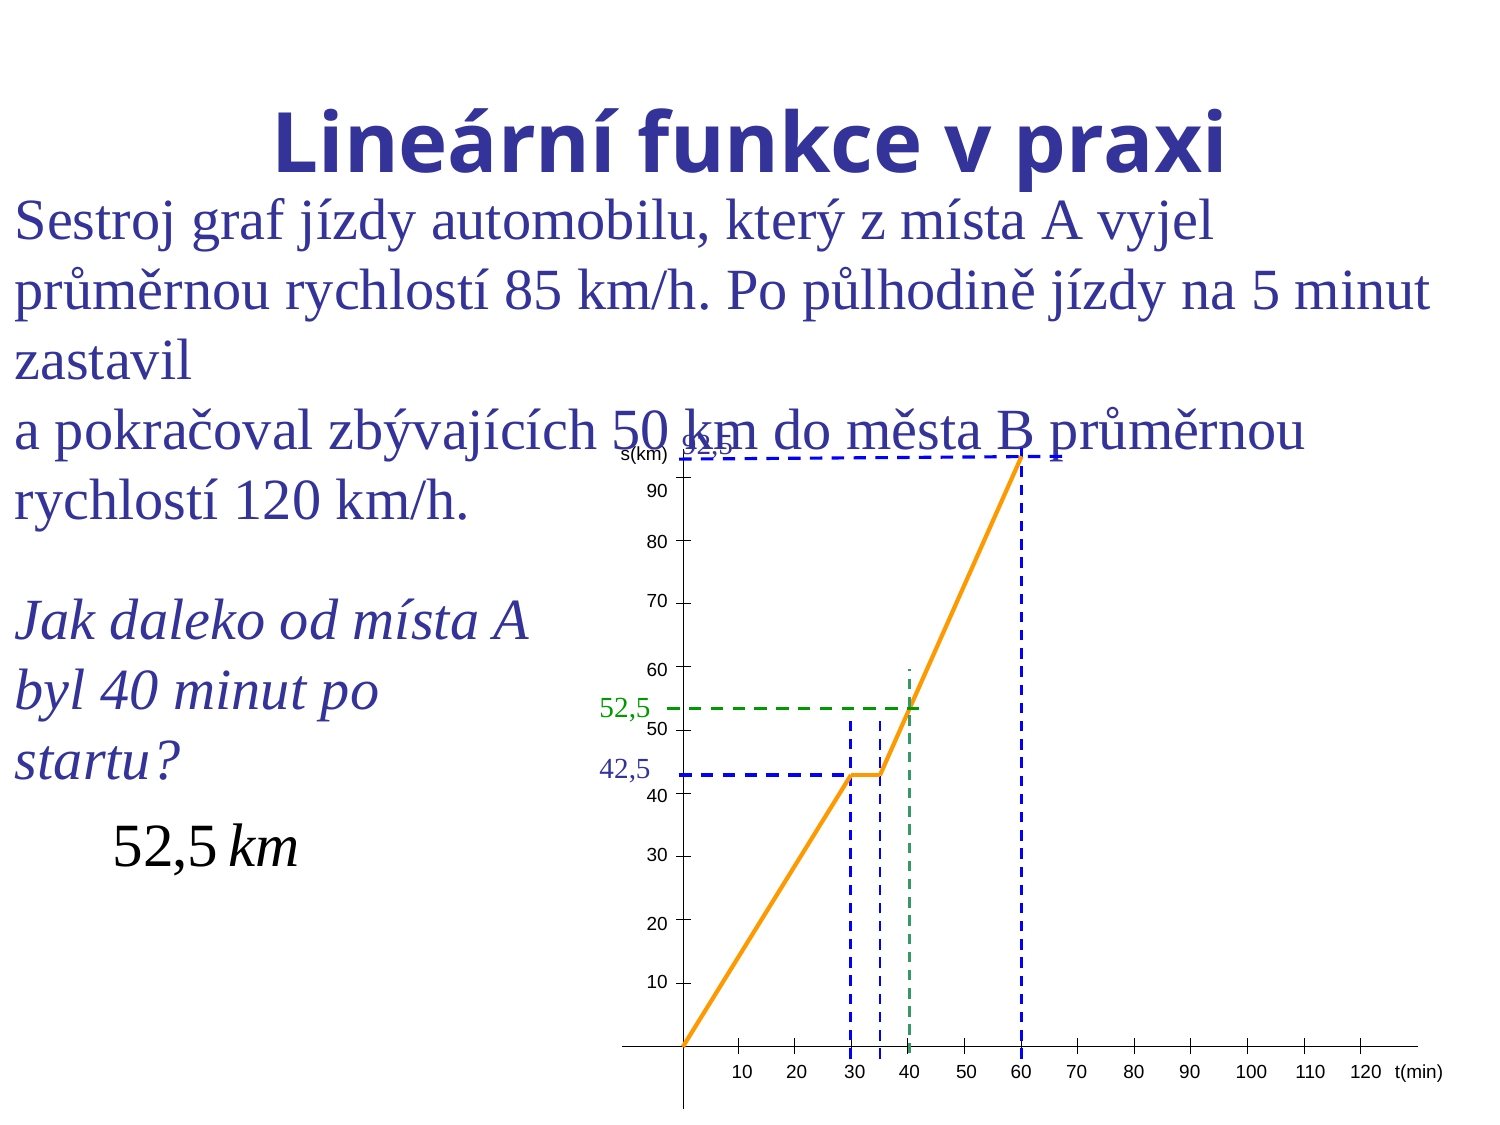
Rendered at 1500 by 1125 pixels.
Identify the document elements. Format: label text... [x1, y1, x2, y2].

text_box Sestroj graf jízdy automobilu, který z místa A vyjel průměrnou rychlostí 85 km/h. Po půlhodině jízdy na 5 minut zastavil a pokračoval zbývajících 50 km do města B průměrnou rychlostí 120 km/h. [0, 173, 1500, 539]
text_box Lineární funkce v praxi [75, 45, 1426, 233]
chart [105, 810, 310, 893]
picture [608, 435, 1457, 1118]
text_box 92,5 [667, 417, 786, 469]
text_box 42,5 [584, 741, 703, 793]
text_box Jak daleko od místa A byl 40 minut po startu? [0, 573, 573, 799]
text_box 52,5 [584, 680, 703, 731]
